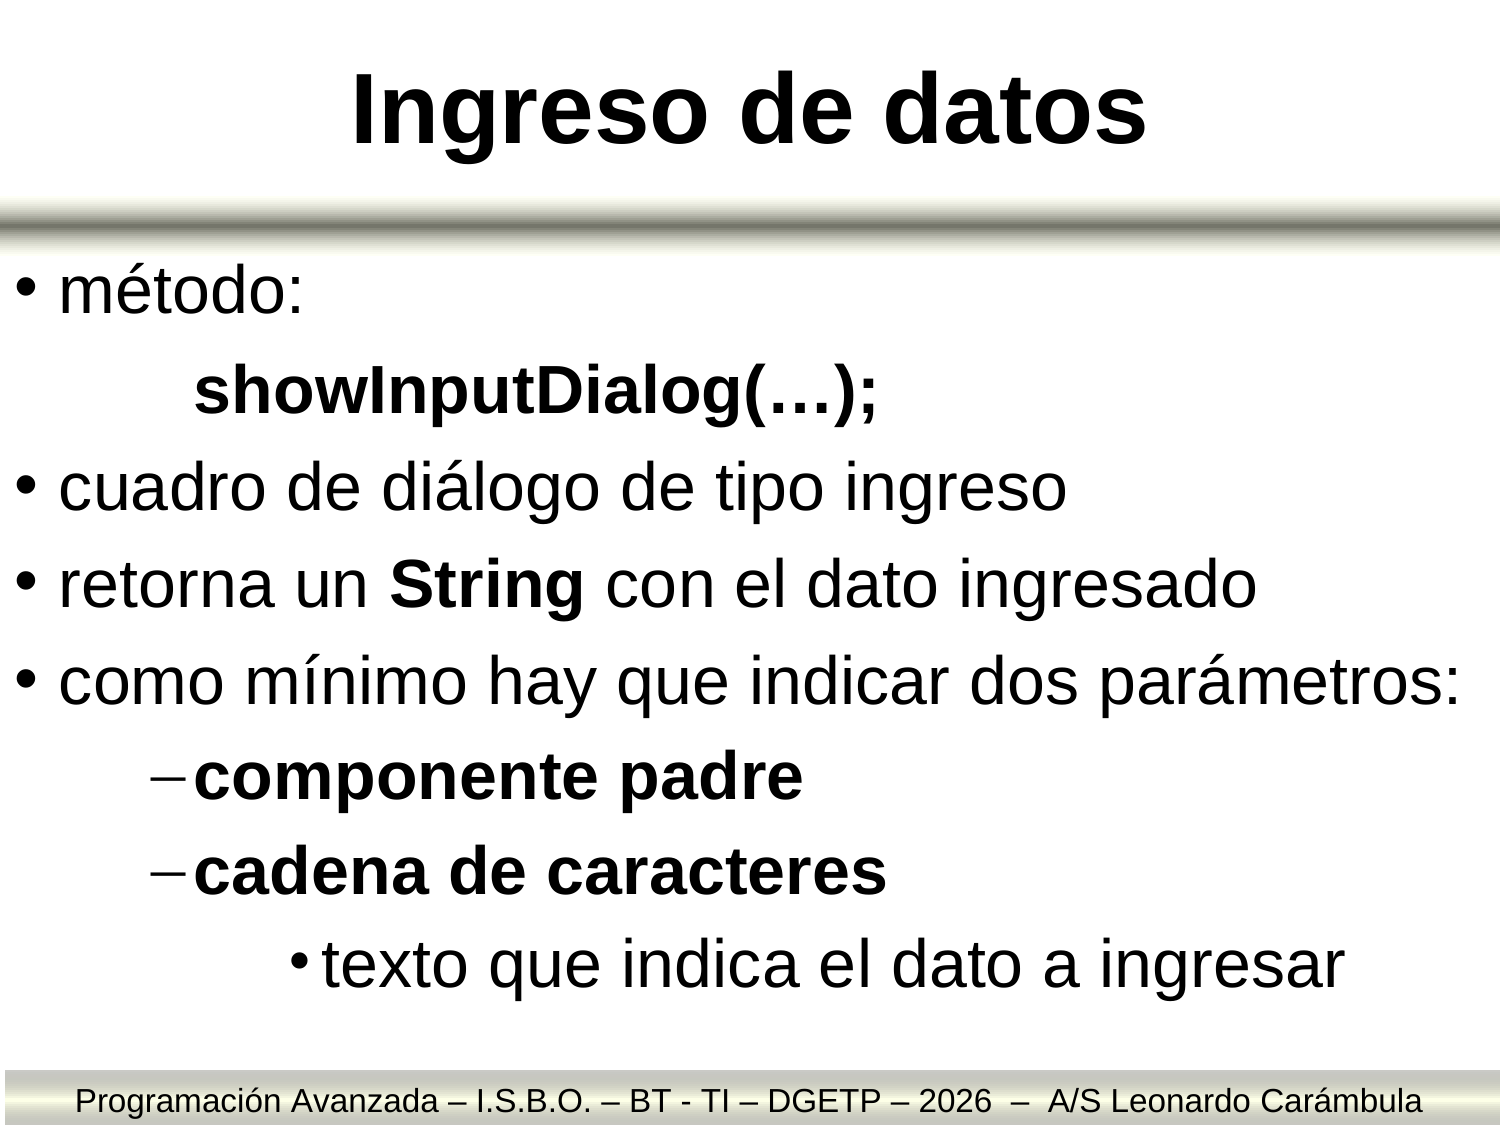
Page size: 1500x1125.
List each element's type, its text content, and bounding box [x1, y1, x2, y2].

title Ingreso de datos [0, 9, 1500, 198]
list método: showInputDialog(…); cuadro de diálogo de tipo ingreso retorna un String con el dato ingresado como mínimo hay que indicar dos parámetros: componente padre cadena de caracteres texto que indica el dato a ingresar [0, 253, 1500, 1023]
